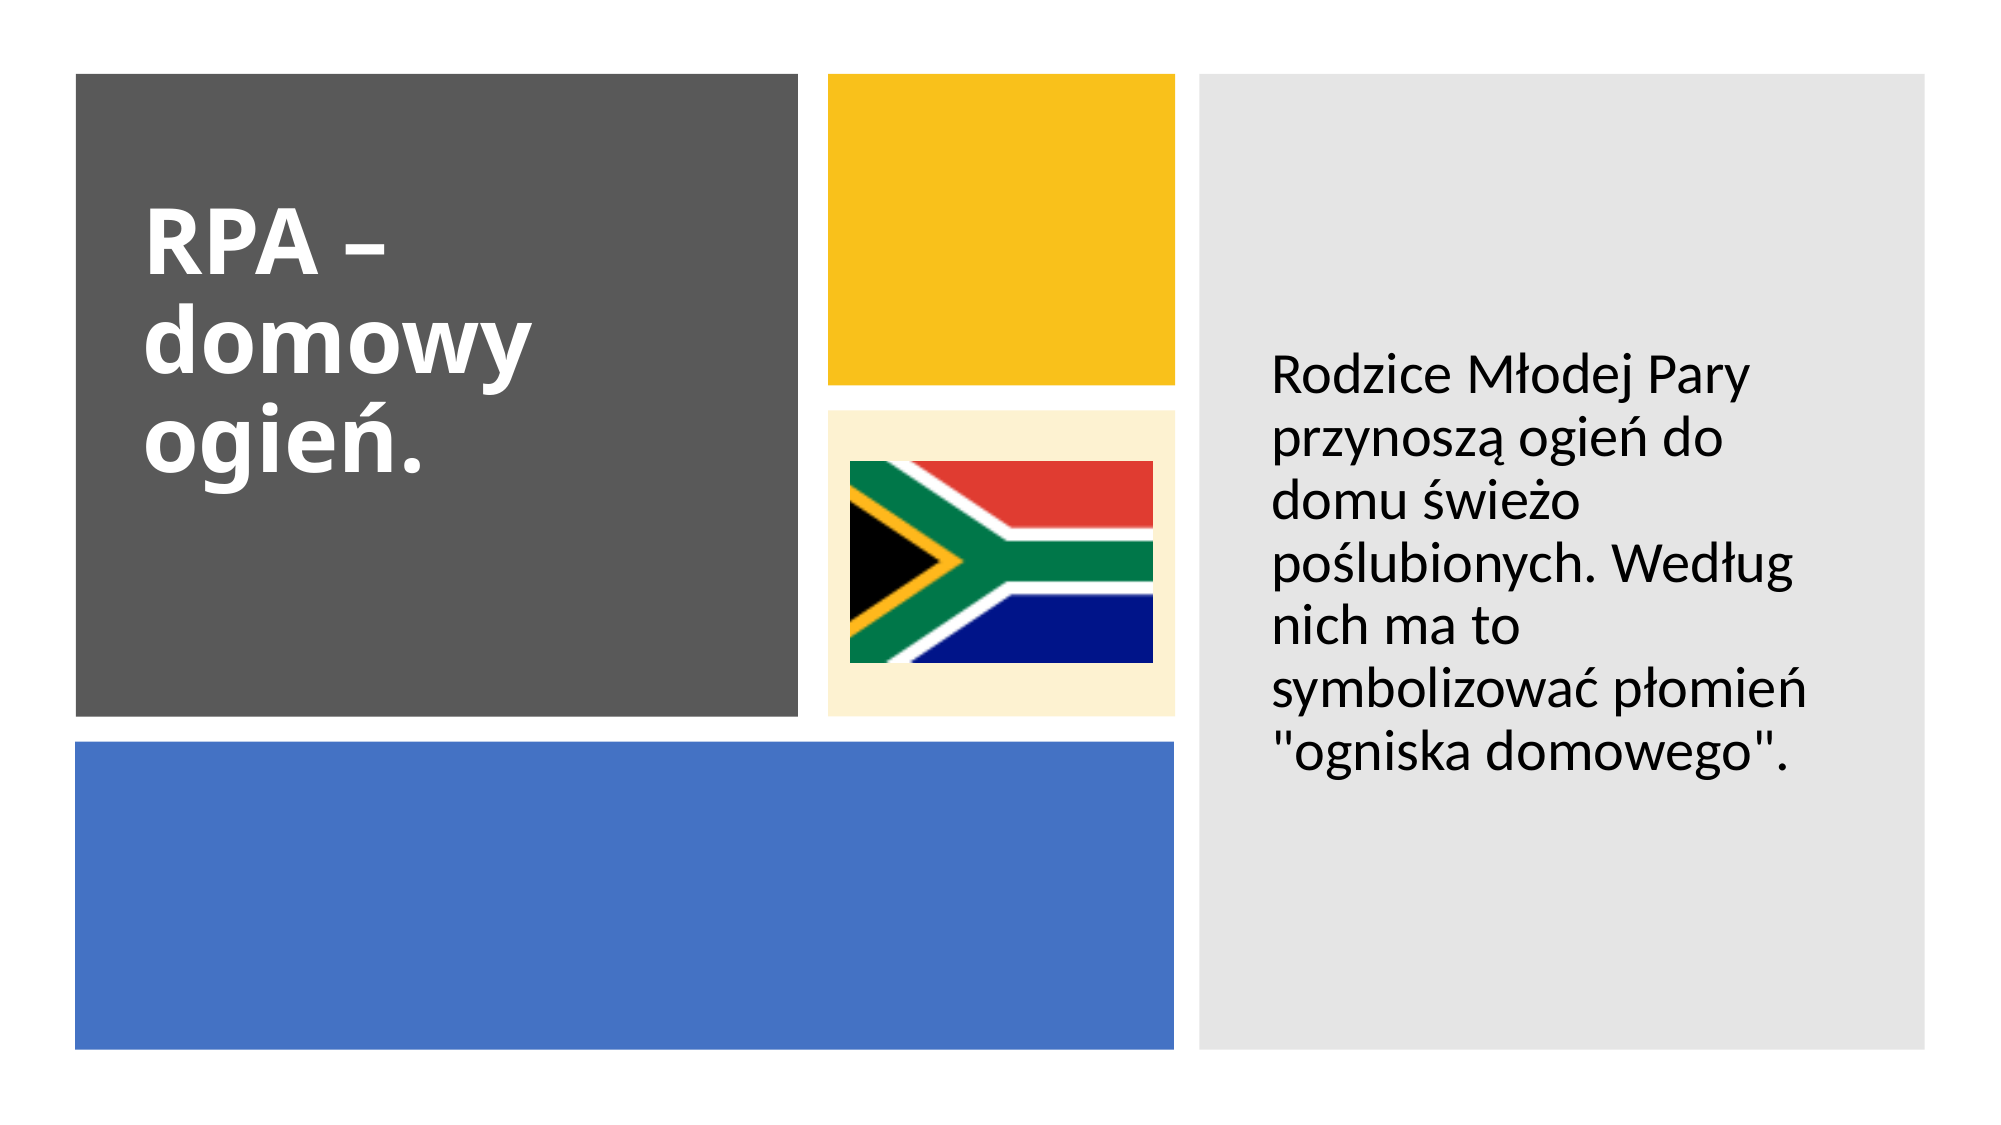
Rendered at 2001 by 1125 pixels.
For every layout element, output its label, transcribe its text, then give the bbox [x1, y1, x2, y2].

text_box [75, 73, 798, 717]
text_box [828, 73, 1176, 386]
text_box [1199, 73, 1925, 1050]
picture [850, 461, 1153, 663]
list Rodzice Młodej Pary przynoszą ogień do domu świeżo poślubionych. Według nich ma to symbolizować płomień "ogniska domowego". [1256, 130, 1873, 996]
title RPA – domowy ogień. [127, 125, 744, 673]
text_box [75, 741, 1174, 1050]
text_box [828, 410, 1176, 717]
